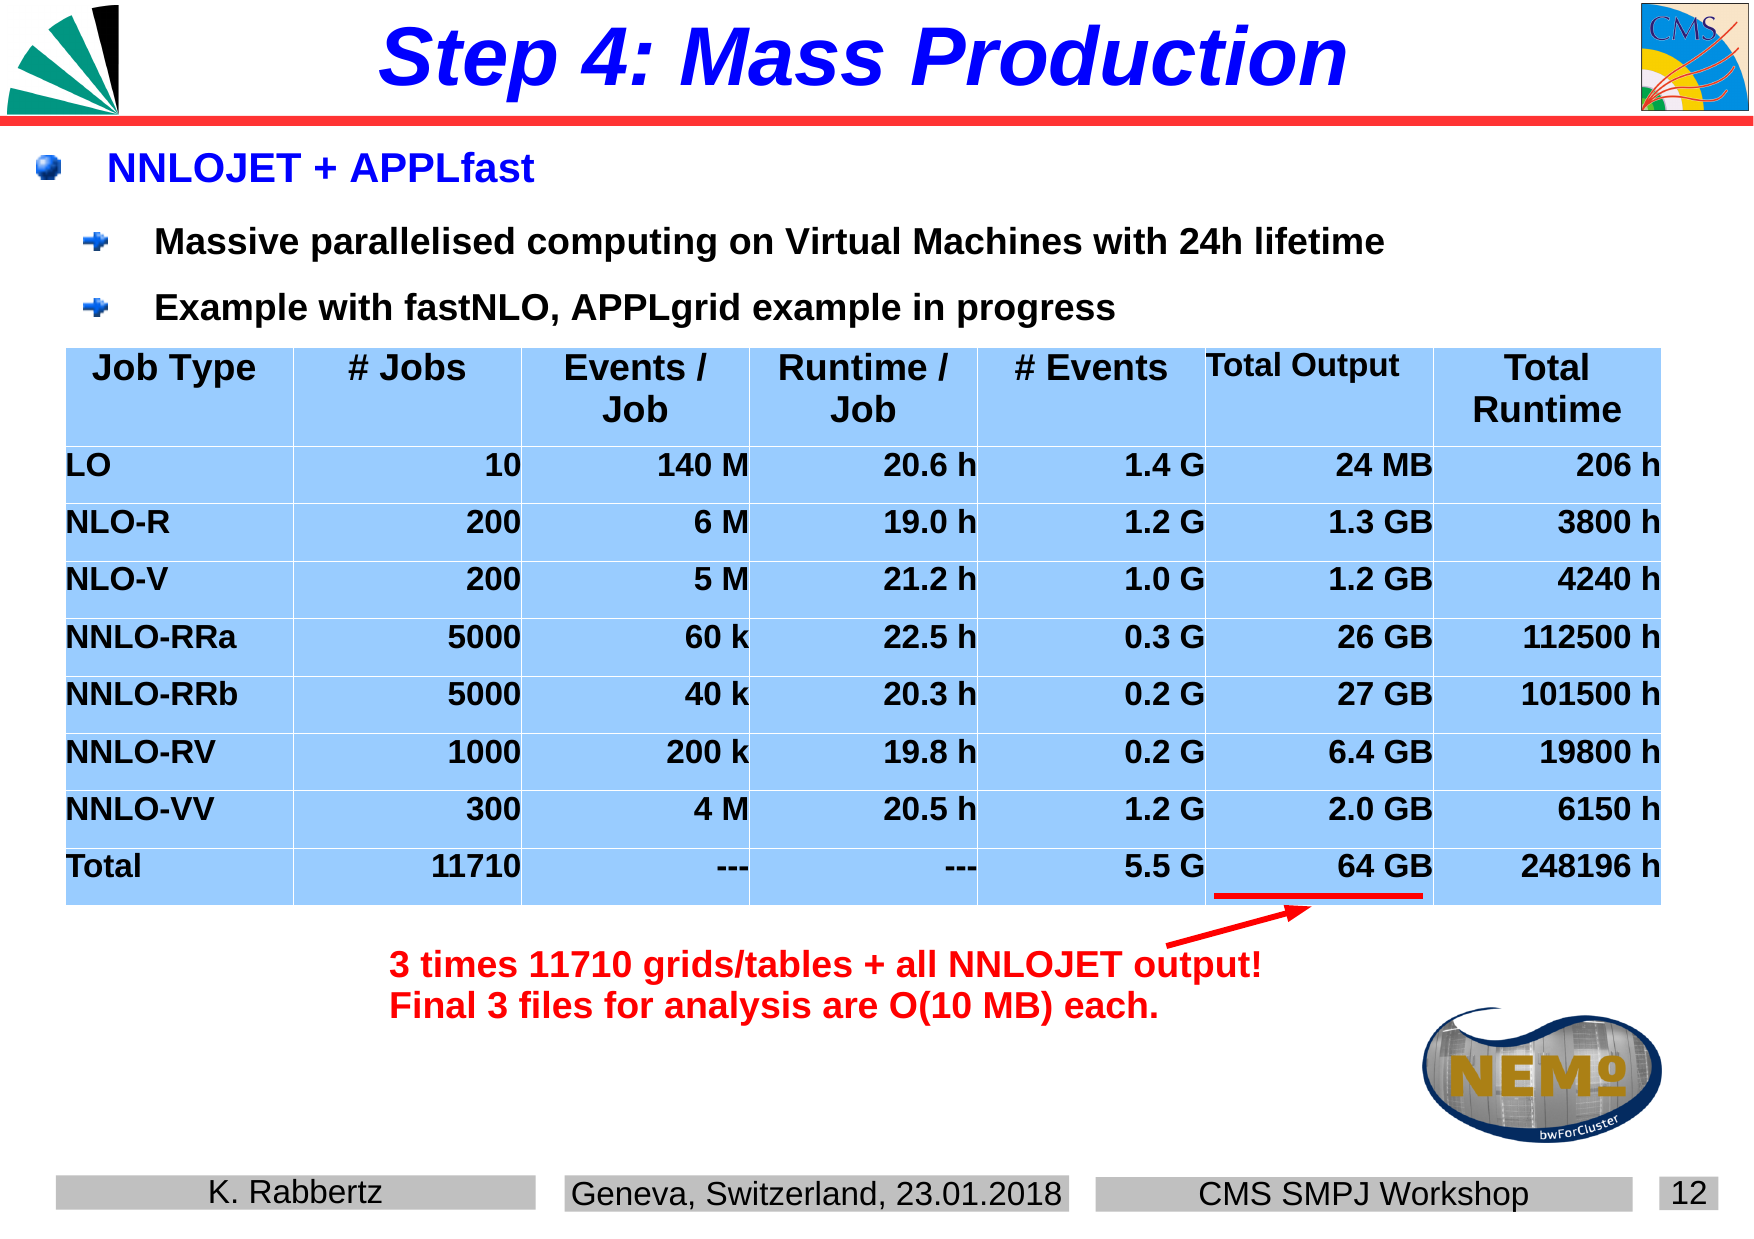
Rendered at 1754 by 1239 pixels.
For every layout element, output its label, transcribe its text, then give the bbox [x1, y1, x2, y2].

table_cell 200 [294, 562, 521, 618]
title Step 4: Mass Production [123, 0, 1606, 114]
table_cell NNLO-VV [66, 791, 293, 848]
table_cell 21.2 h [750, 562, 977, 618]
picture [7, 5, 119, 116]
table_cell 6150 h [1434, 791, 1661, 848]
table_cell NNLO-RRb [66, 677, 293, 733]
table_cell 140 M [522, 447, 749, 503]
table_cell NLO-V [66, 562, 293, 618]
table_cell 1.2 G [978, 791, 1205, 848]
table_cell 4240 h [1434, 562, 1661, 618]
picture [1641, 3, 1749, 111]
table_cell --- [522, 849, 749, 905]
table_header Events / Job [522, 348, 749, 446]
table_header Total Runtime [1434, 348, 1661, 446]
table_cell 5.5 G [978, 849, 1205, 905]
table_cell 300 [294, 791, 521, 848]
table_cell 20.6 h [750, 447, 977, 503]
table_cell 19.8 h [750, 734, 977, 790]
table_cell 4 M [522, 791, 749, 848]
table_cell 40 k [522, 677, 749, 733]
picture [1422, 1007, 1662, 1143]
list NNLOJET + APPLfast Massive parallelised computing on Virtual Machines with 24h lifetime Example with fastNLO, APPLgrid example in progress [24, 144, 1730, 345]
table_cell 20.3 h [750, 677, 977, 733]
text_box 3 times 11710 grids/tables + all NNLOJET output! Final 3 files for analysis are O(10 MB) each. [377, 937, 1274, 1033]
table_cell 19.0 h [750, 504, 977, 561]
table_cell 1000 [294, 734, 521, 790]
table_cell 19800 h [1434, 734, 1661, 790]
table_cell 10 [294, 447, 521, 503]
table_cell LO [66, 447, 293, 503]
table_cell 24 MB [1206, 447, 1433, 503]
table_cell 200 k [522, 734, 749, 790]
table_cell 1.3 GB [1206, 504, 1433, 561]
table_cell 1.0 G [978, 562, 1205, 618]
table_cell 1.2 G [978, 504, 1205, 561]
table_cell 112500 h [1434, 619, 1661, 676]
table_cell 206 h [1434, 447, 1661, 503]
table_cell --- [750, 849, 977, 905]
table_cell NNLO-RRa [66, 619, 293, 676]
table_cell Total [66, 849, 293, 905]
table_cell 2.0 GB [1206, 791, 1433, 848]
table_header Runtime / Job [750, 348, 977, 446]
table_cell 3800 h [1434, 504, 1661, 561]
table_cell 1.4 G [978, 447, 1205, 503]
table_cell 5000 [294, 619, 521, 676]
table_cell 11710 [294, 849, 521, 905]
table_cell 1.2 GB [1206, 562, 1433, 618]
table_header # Jobs [294, 348, 521, 446]
table_cell 101500 h [1434, 677, 1661, 733]
table_cell 26 GB [1206, 619, 1433, 676]
table_cell 6.4 GB [1206, 734, 1433, 790]
table_cell 5 M [522, 562, 749, 618]
table_cell 60 k [522, 619, 749, 676]
table_header Total Output [1206, 348, 1433, 446]
table_cell NLO-R [66, 504, 293, 561]
table_cell 22.5 h [750, 619, 977, 676]
table_cell 27 GB [1206, 677, 1433, 733]
table_cell 200 [294, 504, 521, 561]
table_cell 6 M [522, 504, 749, 561]
table_cell 64 GB [1206, 849, 1433, 905]
table_cell 0.2 G [978, 734, 1205, 790]
table_cell NNLO-RV [66, 734, 293, 790]
table_cell 0.2 G [978, 677, 1205, 733]
table_cell 0.3 G [978, 619, 1205, 676]
table_header # Events [978, 348, 1205, 446]
table_cell 5000 [294, 677, 521, 733]
table_header Job Type [66, 348, 293, 446]
table_cell 248196 h [1434, 849, 1661, 905]
table_cell 20.5 h [750, 791, 977, 848]
